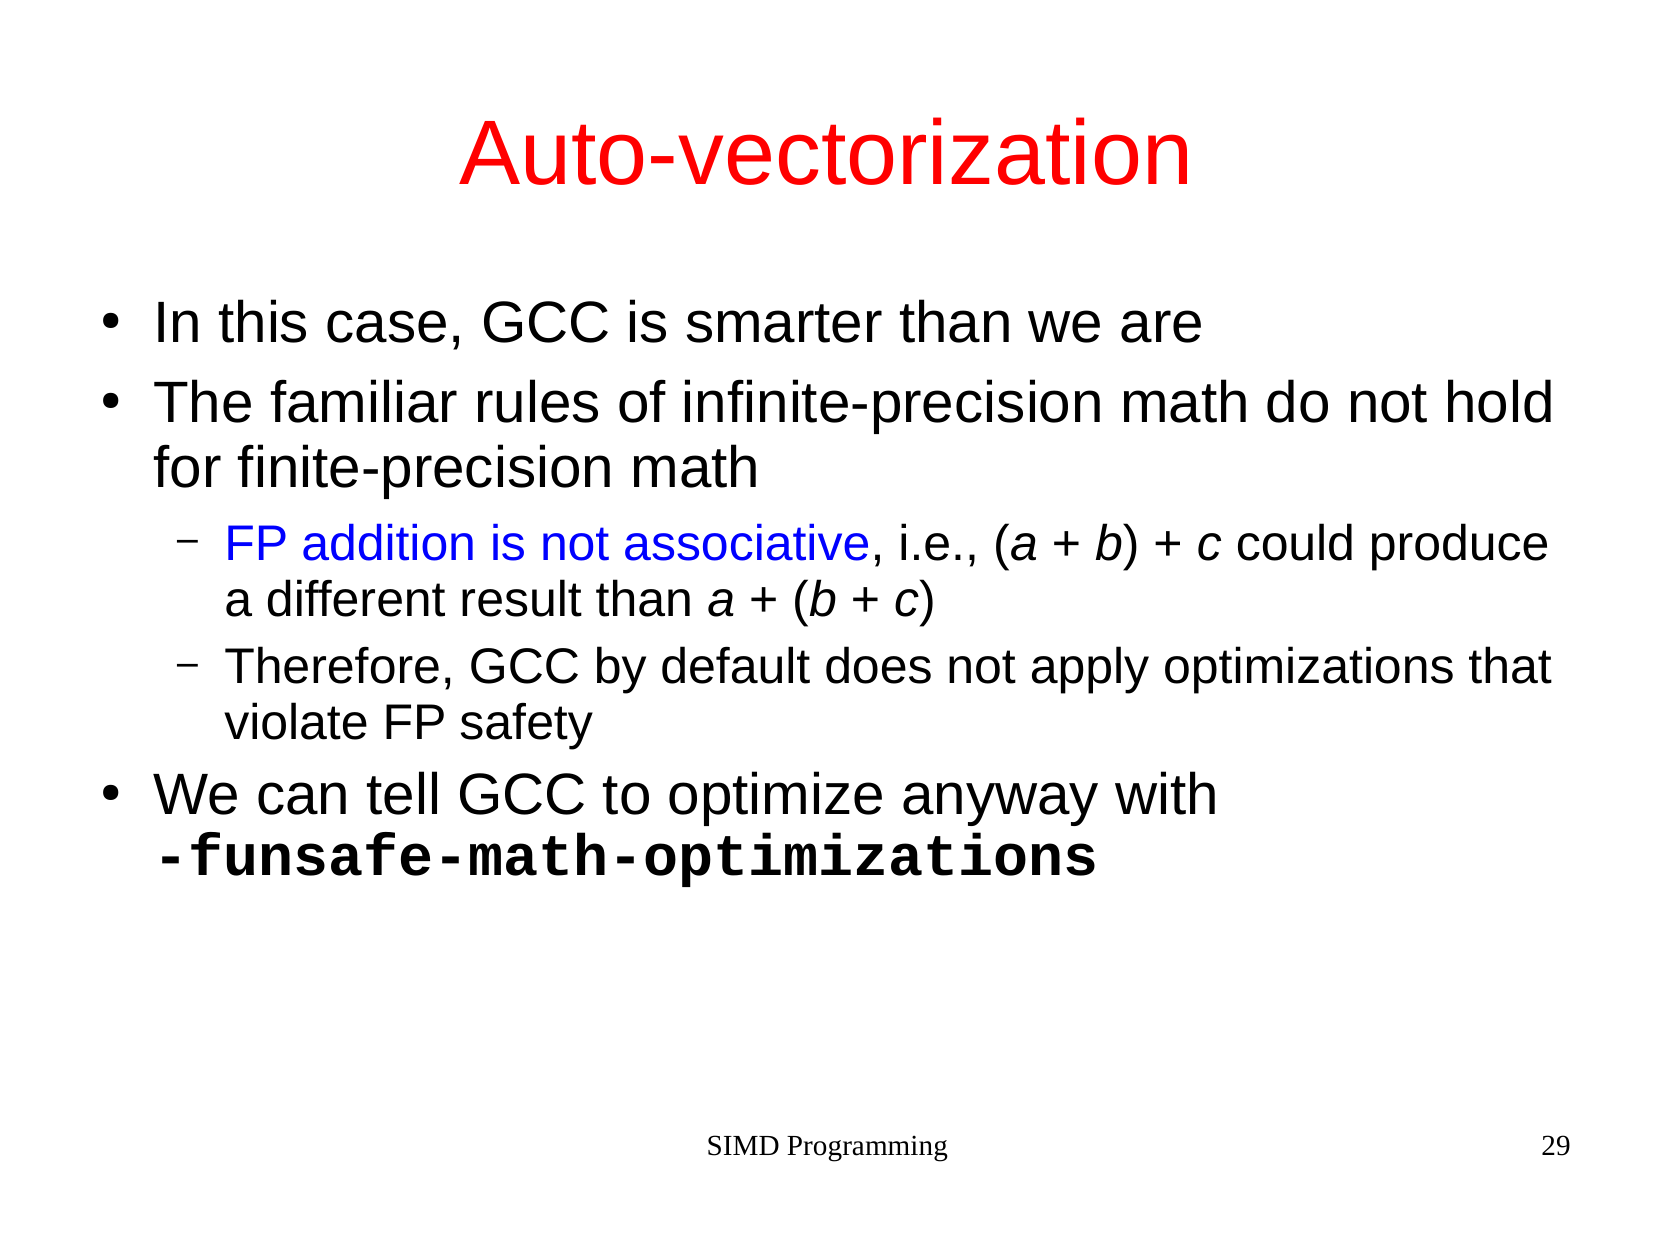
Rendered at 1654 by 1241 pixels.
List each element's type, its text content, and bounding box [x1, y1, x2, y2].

list In this case, GCC is smarter than we are The familiar rules of infinite-precision math do not hold for finite-precision math FP addition is not associative, i.e., (a + b) + c could produce a different result than a + (b + c) Therefore, GCC by default does not apply optimizations that violate FP safety We can tell GCC to optimize anyway with -funsafe-math-optimizations [82, 290, 1571, 1109]
title Auto-vectorization [82, 49, 1571, 257]
